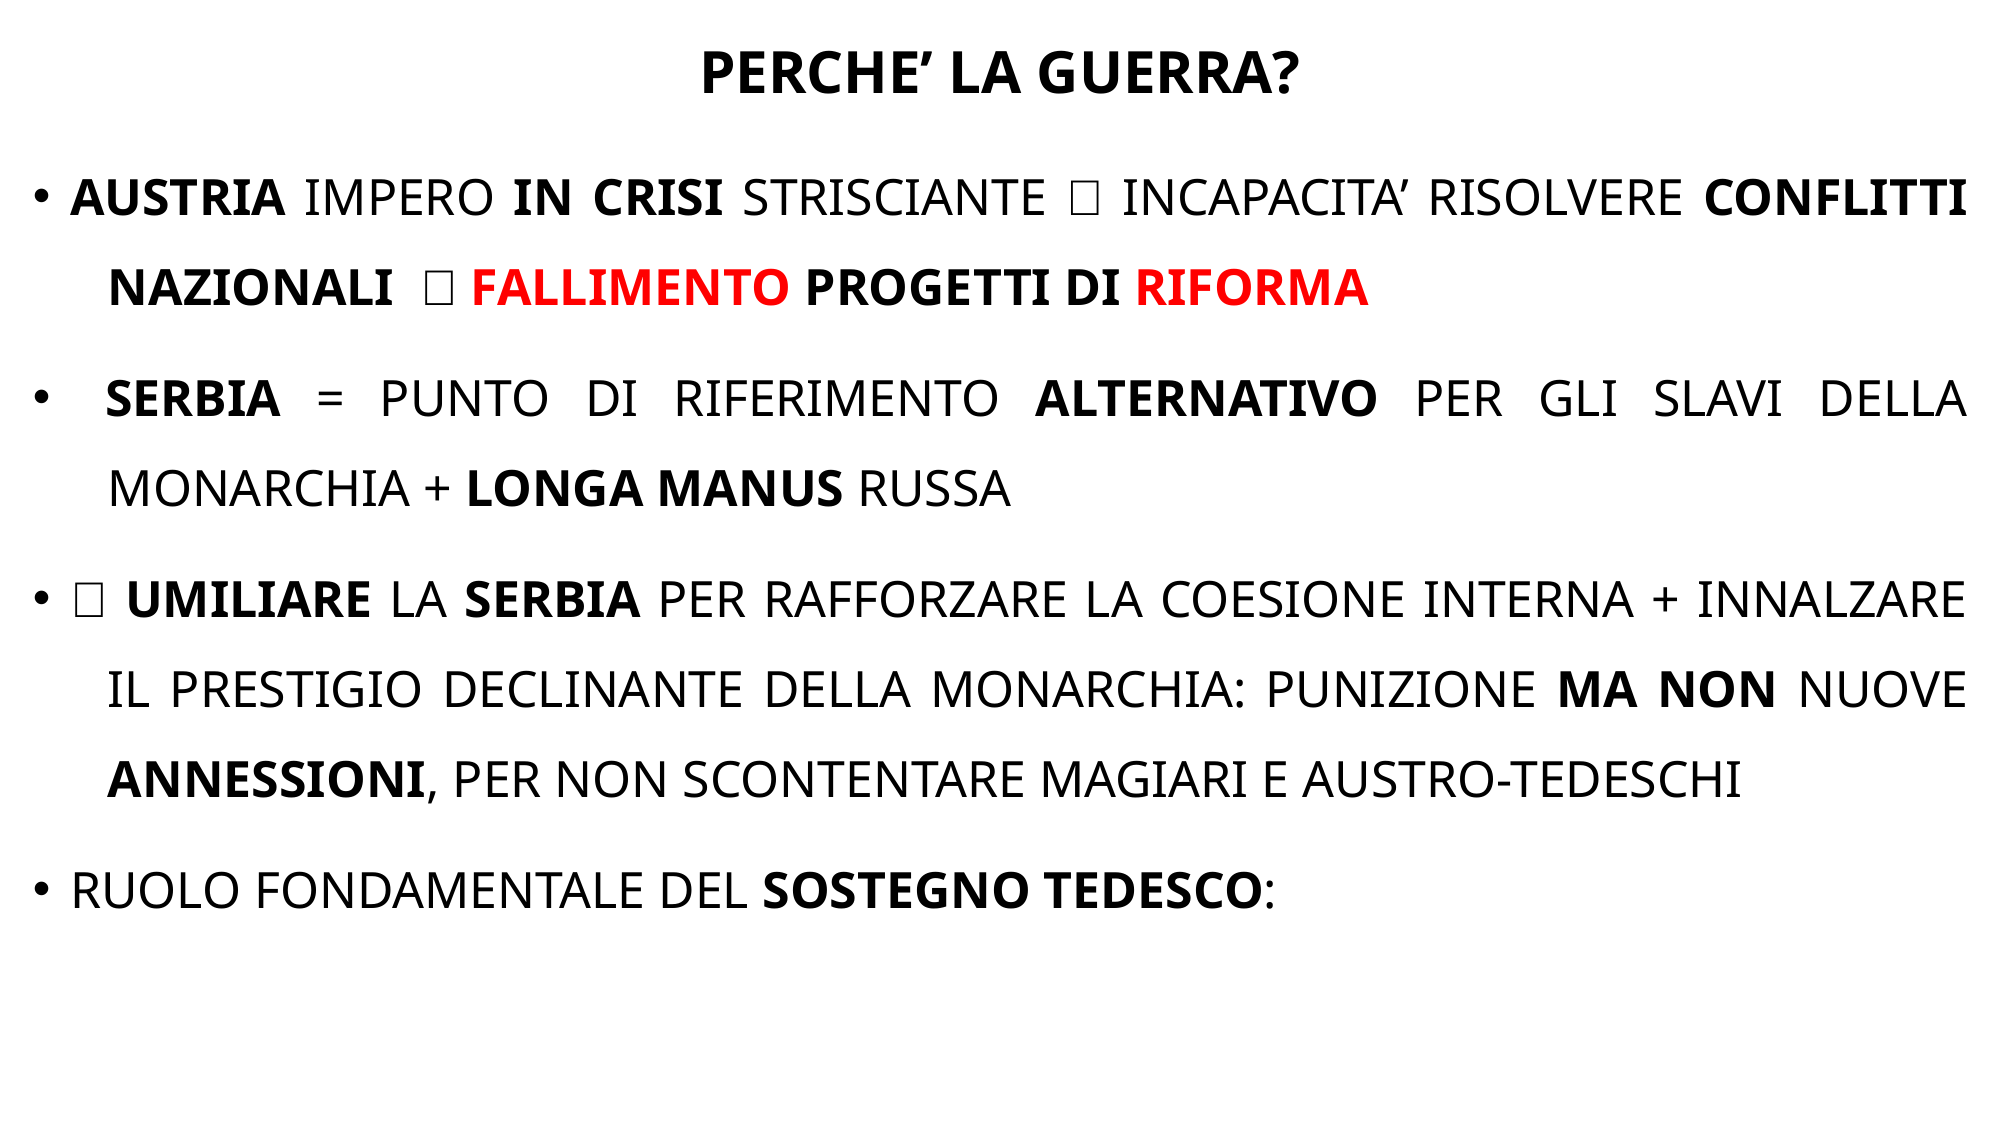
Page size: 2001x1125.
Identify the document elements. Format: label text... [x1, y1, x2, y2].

title PERCHE’ LA GUERRA? [137, 0, 1863, 127]
list AUSTRIA IMPERO IN CRISI STRISCIANTE  INCAPACITA’ RISOLVERE CONFLITTI NAZIONALI  fallimento progetti di riforma SERBIA = PUNTO DI RIFERIMENTO ALTERNATIVO PER GLI SLAVI DELLA MONARCHIA + LONGA MANUS RUSSA  UMILIARE LA SERBIA PER RAFFORZARE LA COESIONE INTERNA + INNALZARE IL PRESTIGIO DECLINANTE DELLA MONARCHIA: PUNIZIONE MA NON NUOVE ANNESSIONI, PER NON SCONTENTARE MAGIARI E AUSTRO-TEDESCHI RUOLO FONDAMENTALE DEL SOSTEGNO TEDESCO: [17, 127, 1984, 1106]
